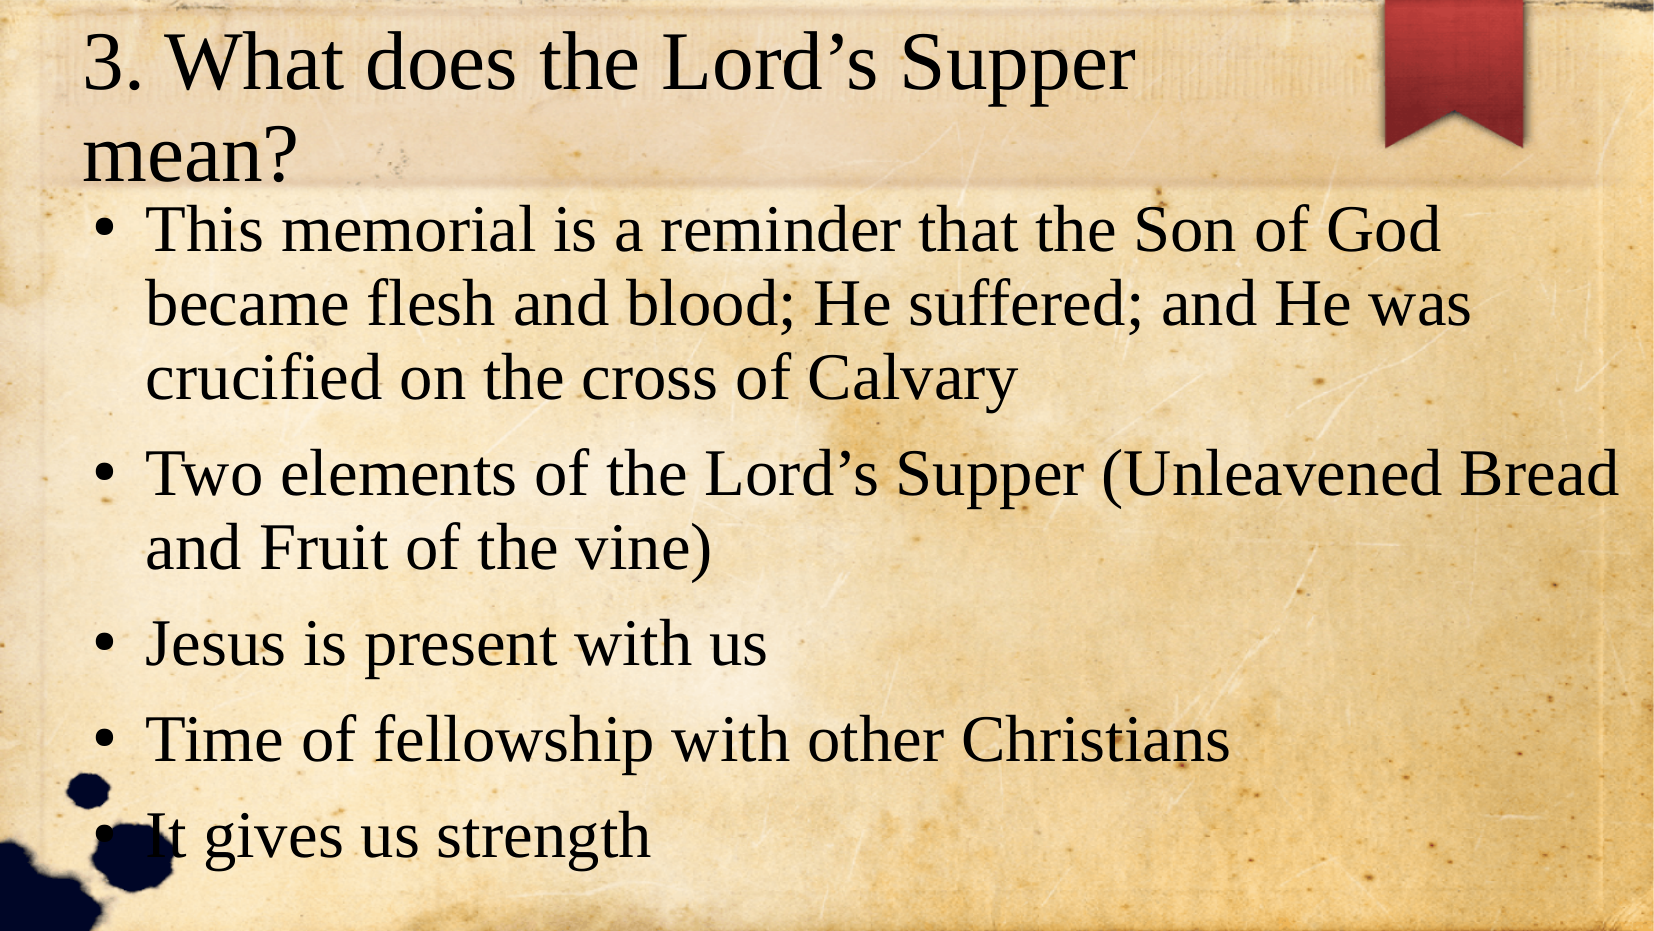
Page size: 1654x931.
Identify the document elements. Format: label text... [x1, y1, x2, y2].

title 3. What does the Lord’s Supper mean? [82, 14, 1347, 191]
picture [0, 0, 1654, 931]
list This memorial is a reminder that the Son of God became flesh and blood; He suffered; and He was crucified on the cross of Calvary Two elements of the Lord’s Supper (Unleavened Bread and Fruit of the vine) Jesus is present with us Time of fellowship with other Christians It gives us strength [75, 191, 1654, 888]
